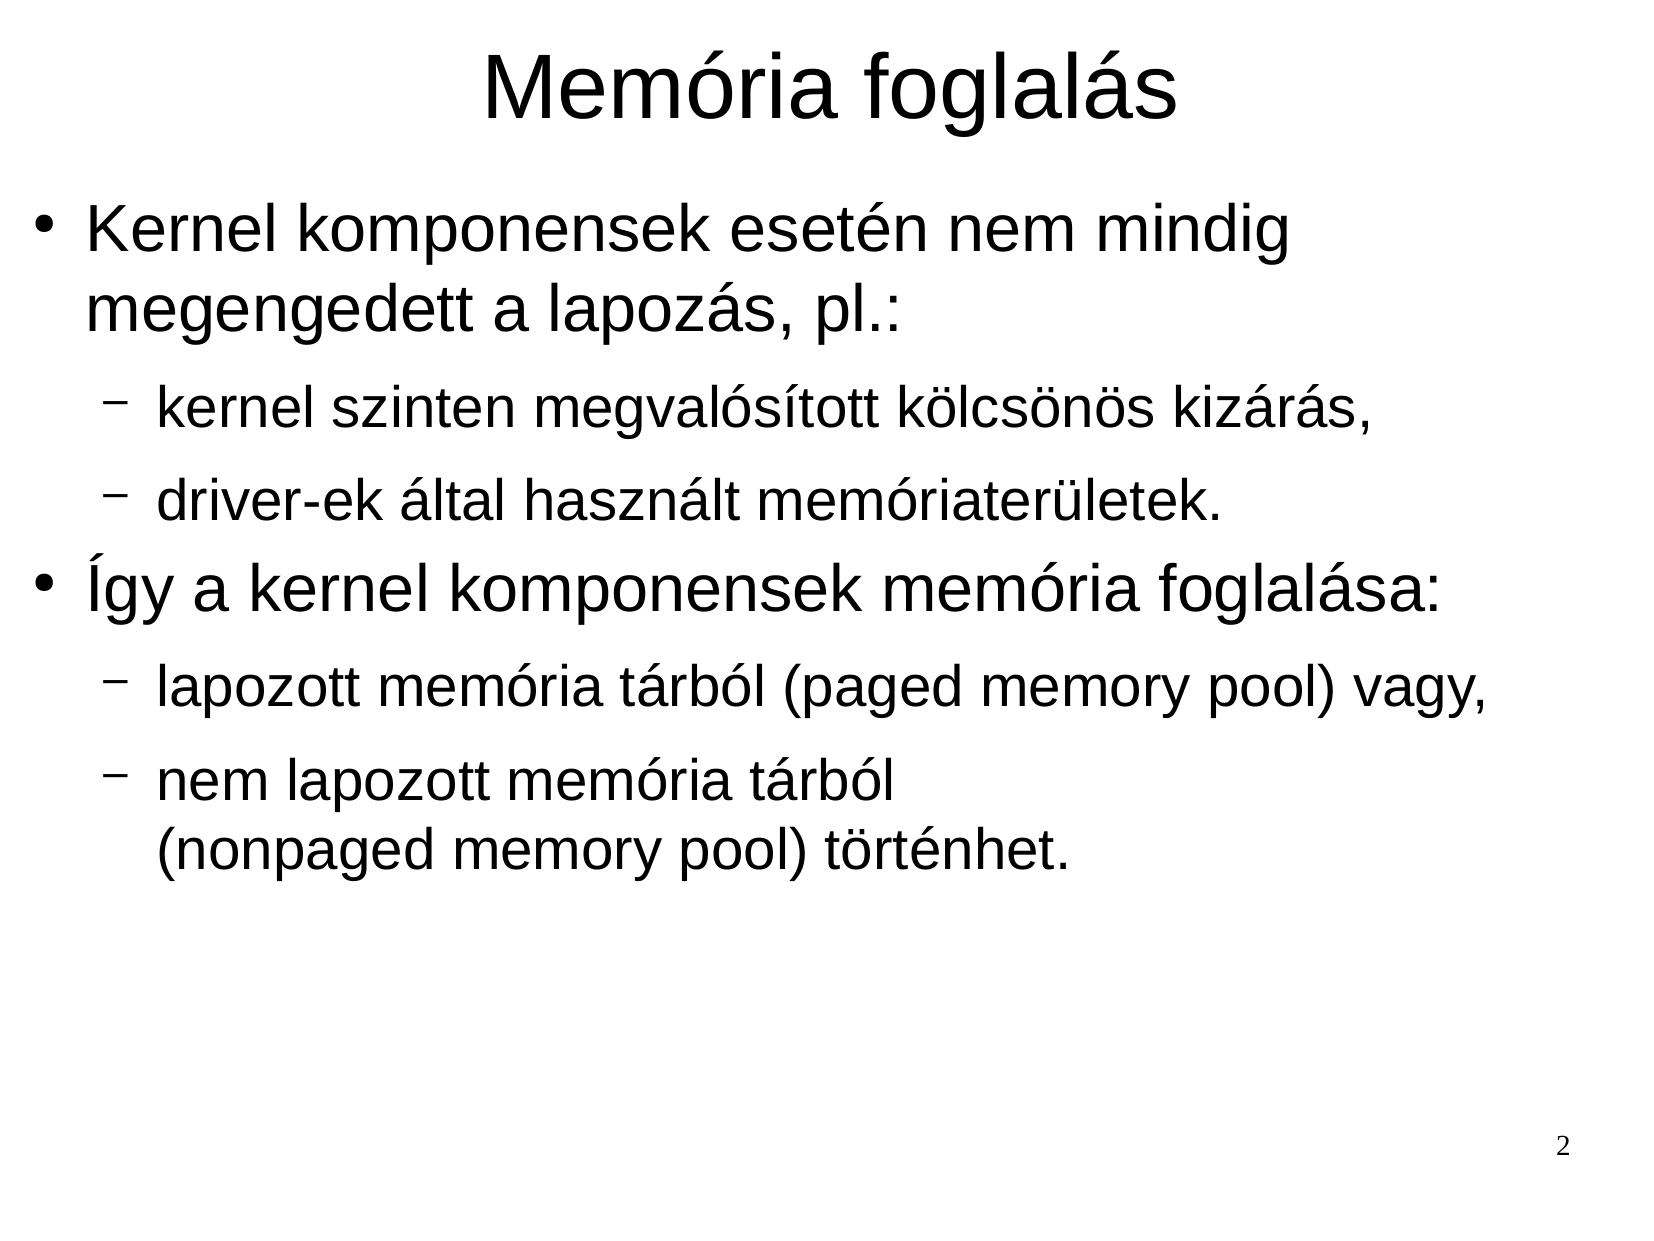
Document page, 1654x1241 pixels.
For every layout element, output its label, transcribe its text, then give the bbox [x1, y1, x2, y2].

list Kernel komponensek esetén nem mindig megengedett a lapozás, pl.: kernel szinten megvalósított kölcsönös kizárás, driver-ek által használt memóriaterületek. Így a kernel komponensek memória foglalása: lapozott memória tárból (paged memory pool) vagy, nem lapozott memória tárból (nonpaged memory pool) történhet. [0, 177, 1654, 1206]
title Memória foglalás [110, 0, 1517, 165]
